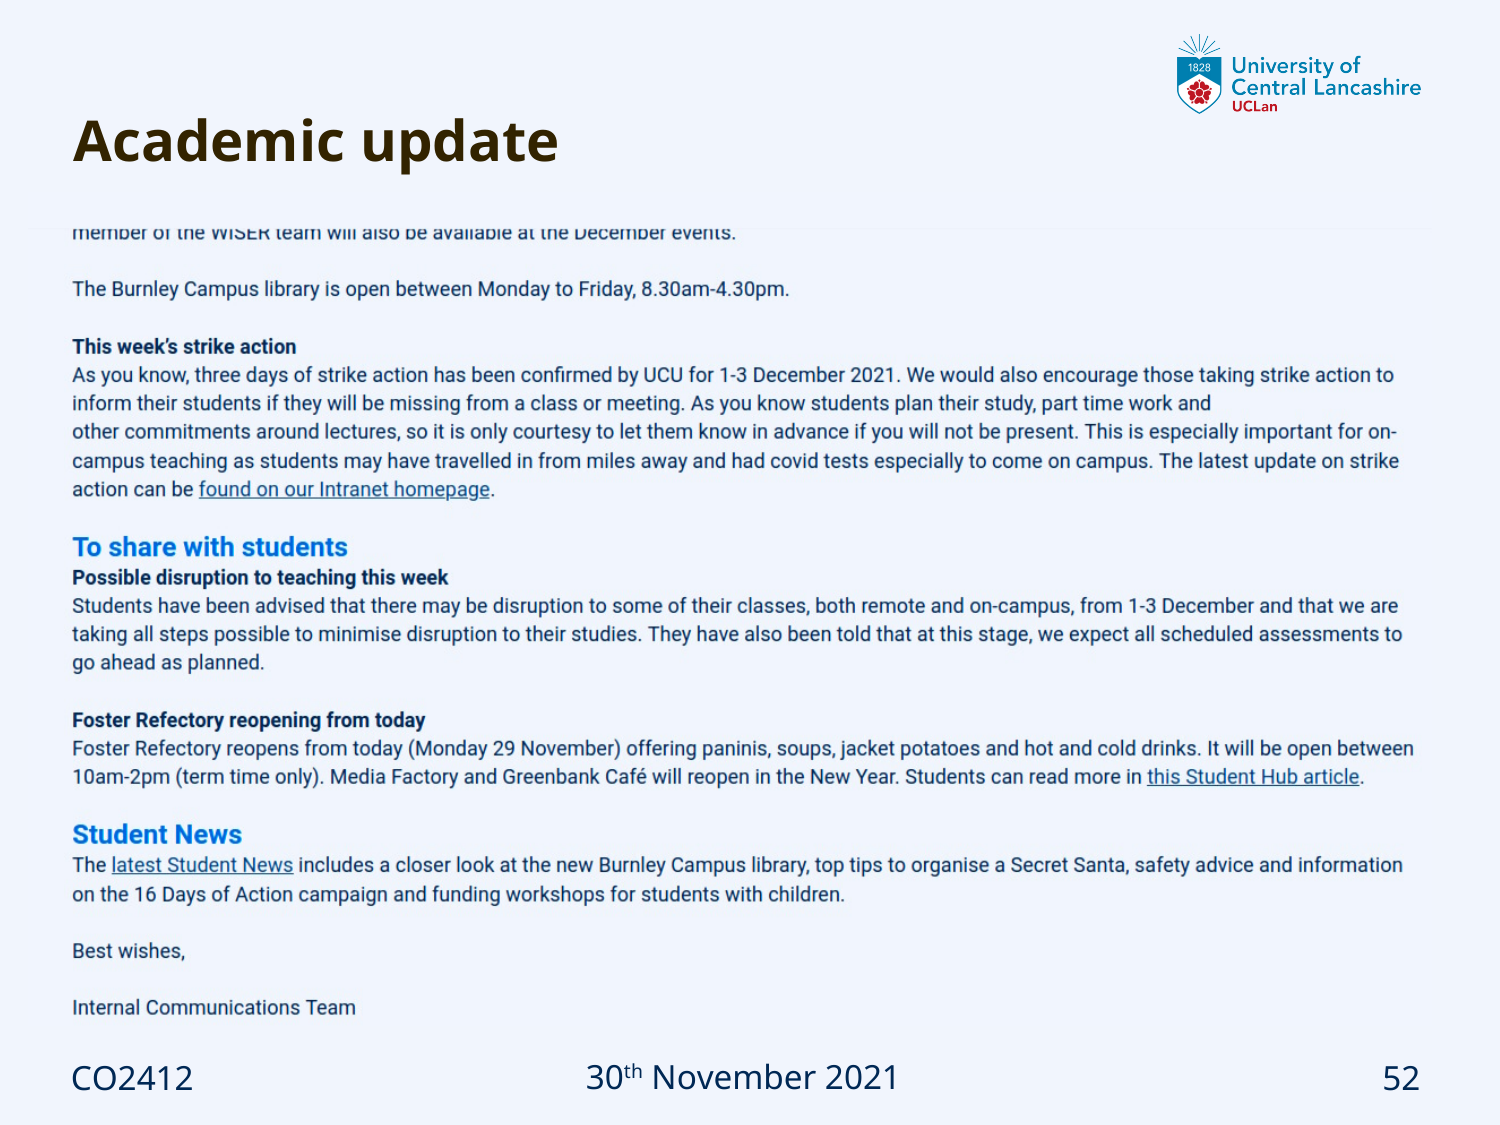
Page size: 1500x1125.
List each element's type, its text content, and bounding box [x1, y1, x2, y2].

picture [1177, 34, 1421, 93]
picture [28, 192, 1432, 1026]
title Academic update [58, 93, 1475, 186]
